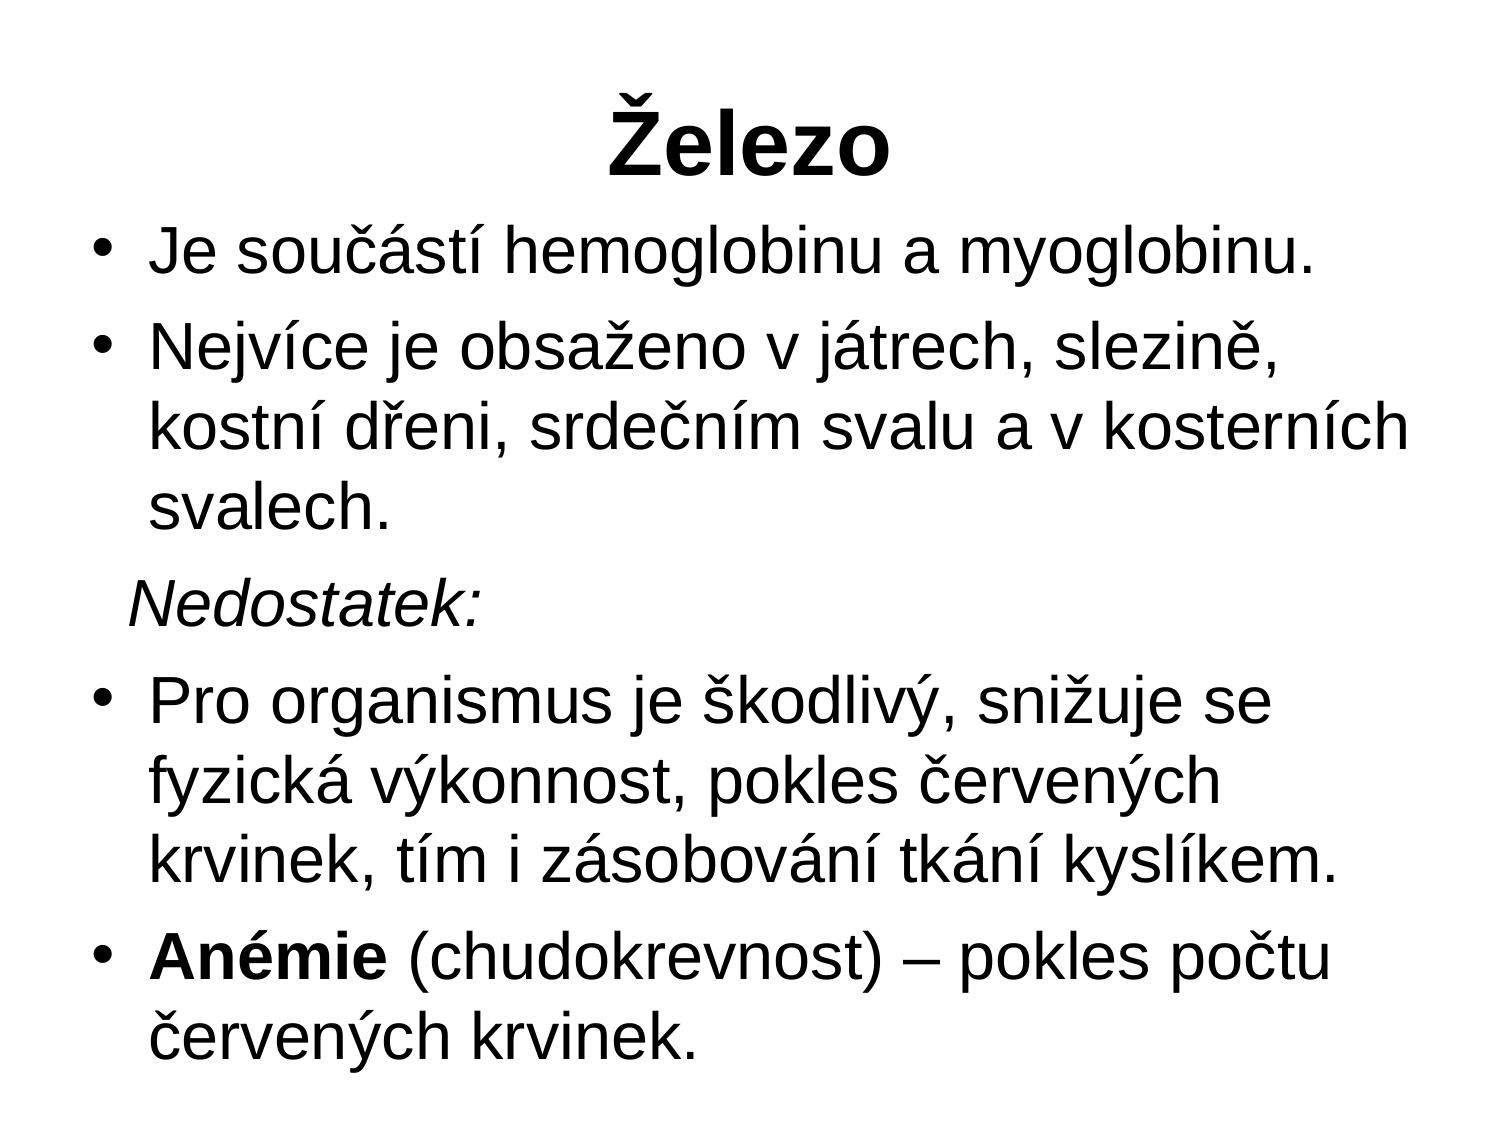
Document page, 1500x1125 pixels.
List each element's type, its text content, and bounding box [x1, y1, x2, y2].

list Je součástí hemoglobinu a myoglobinu. Nejvíce je obsaženo v játrech, slezině, kostní dřeni, srdečním svalu a v kosterních svalech. Nedostatek: Pro organismus je škodlivý, snižuje se fyzická výkonnost, pokles červených krvinek, tím i zásobování tkání kyslíkem. Anémie (chudokrevnost) – pokles počtu červených krvinek. [76, 199, 1427, 1081]
title Železo [75, 45, 1426, 233]
